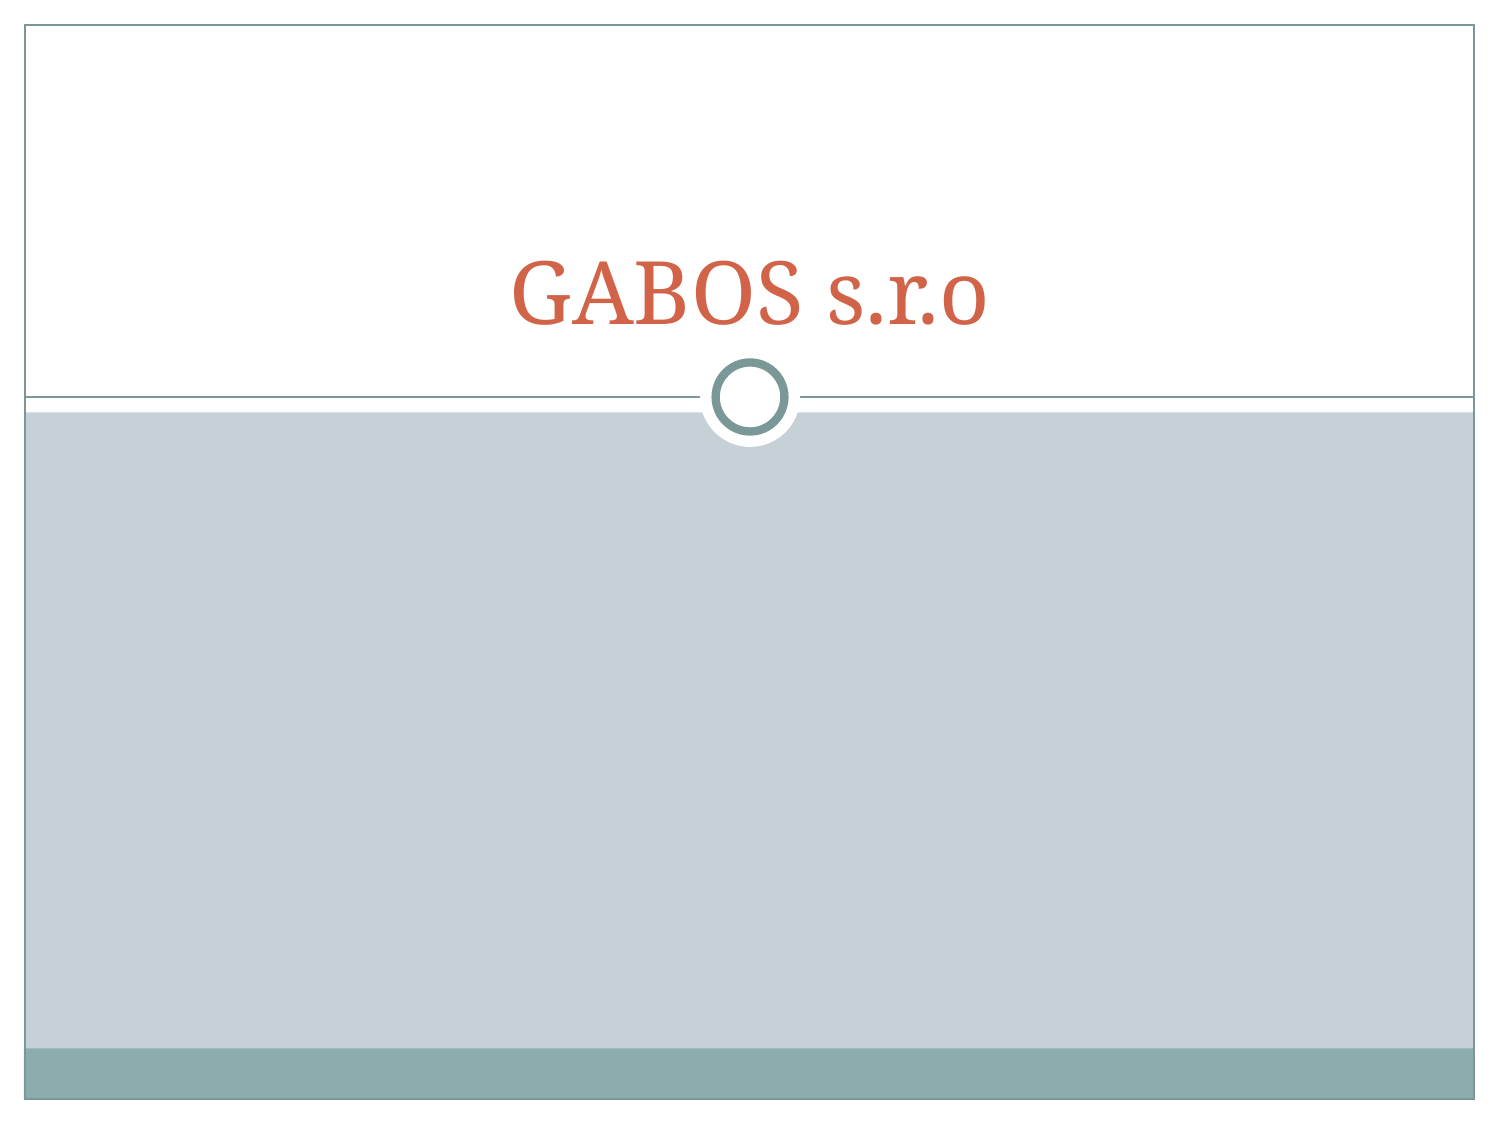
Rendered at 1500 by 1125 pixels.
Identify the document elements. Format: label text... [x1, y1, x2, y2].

title GABOS s.r.o [112, 62, 1388, 350]
